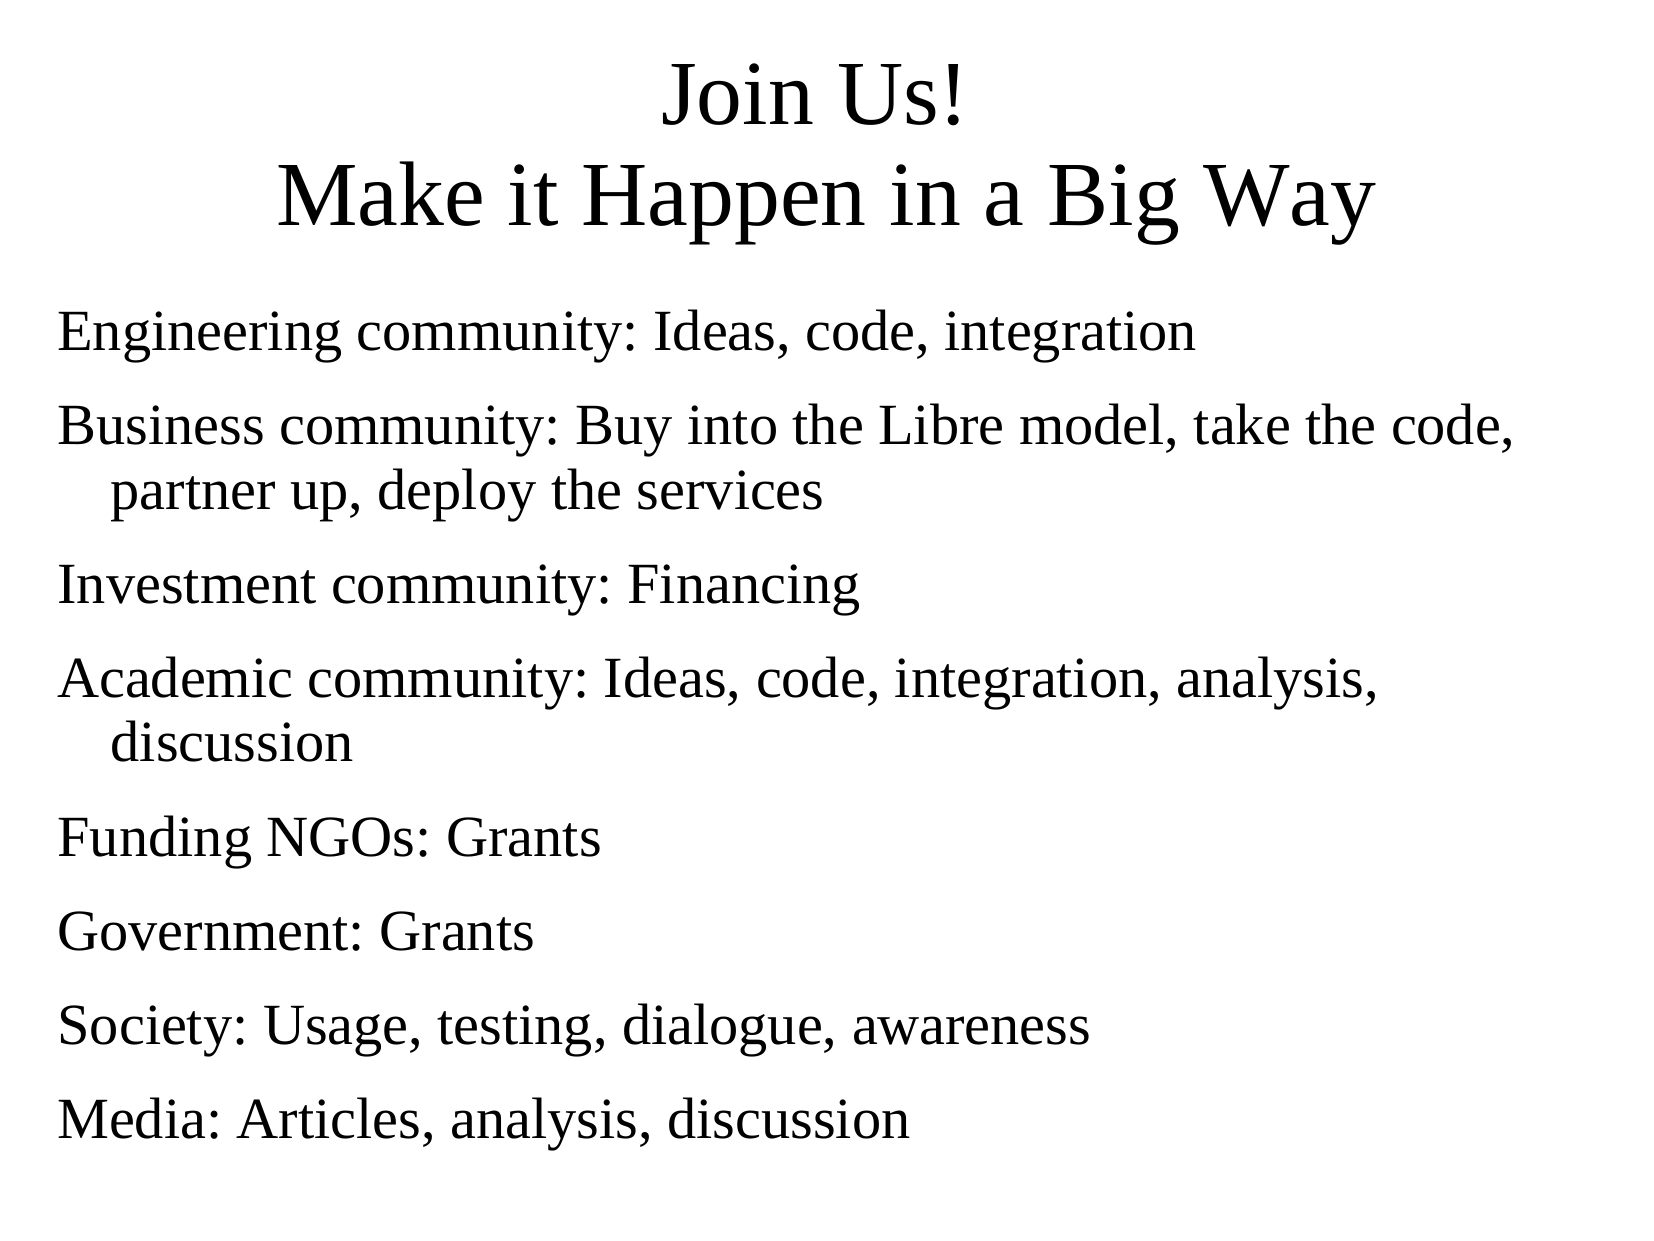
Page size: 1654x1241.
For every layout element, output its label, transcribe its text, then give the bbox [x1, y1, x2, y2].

title Join Us! Make it Happen in a Big Way [120, 32, 1533, 256]
list Engineering community: Ideas, code, integration Business community: Buy into the Libre model, take the code, partner up, deploy the services Investment community: Financing Academic community: Ideas, code, integration, analysis, discussion Funding NGOs: Grants Government: Grants Society: Usage, testing, dialogue, awareness Media: Articles, analysis, discussion [39, 298, 1606, 1211]
